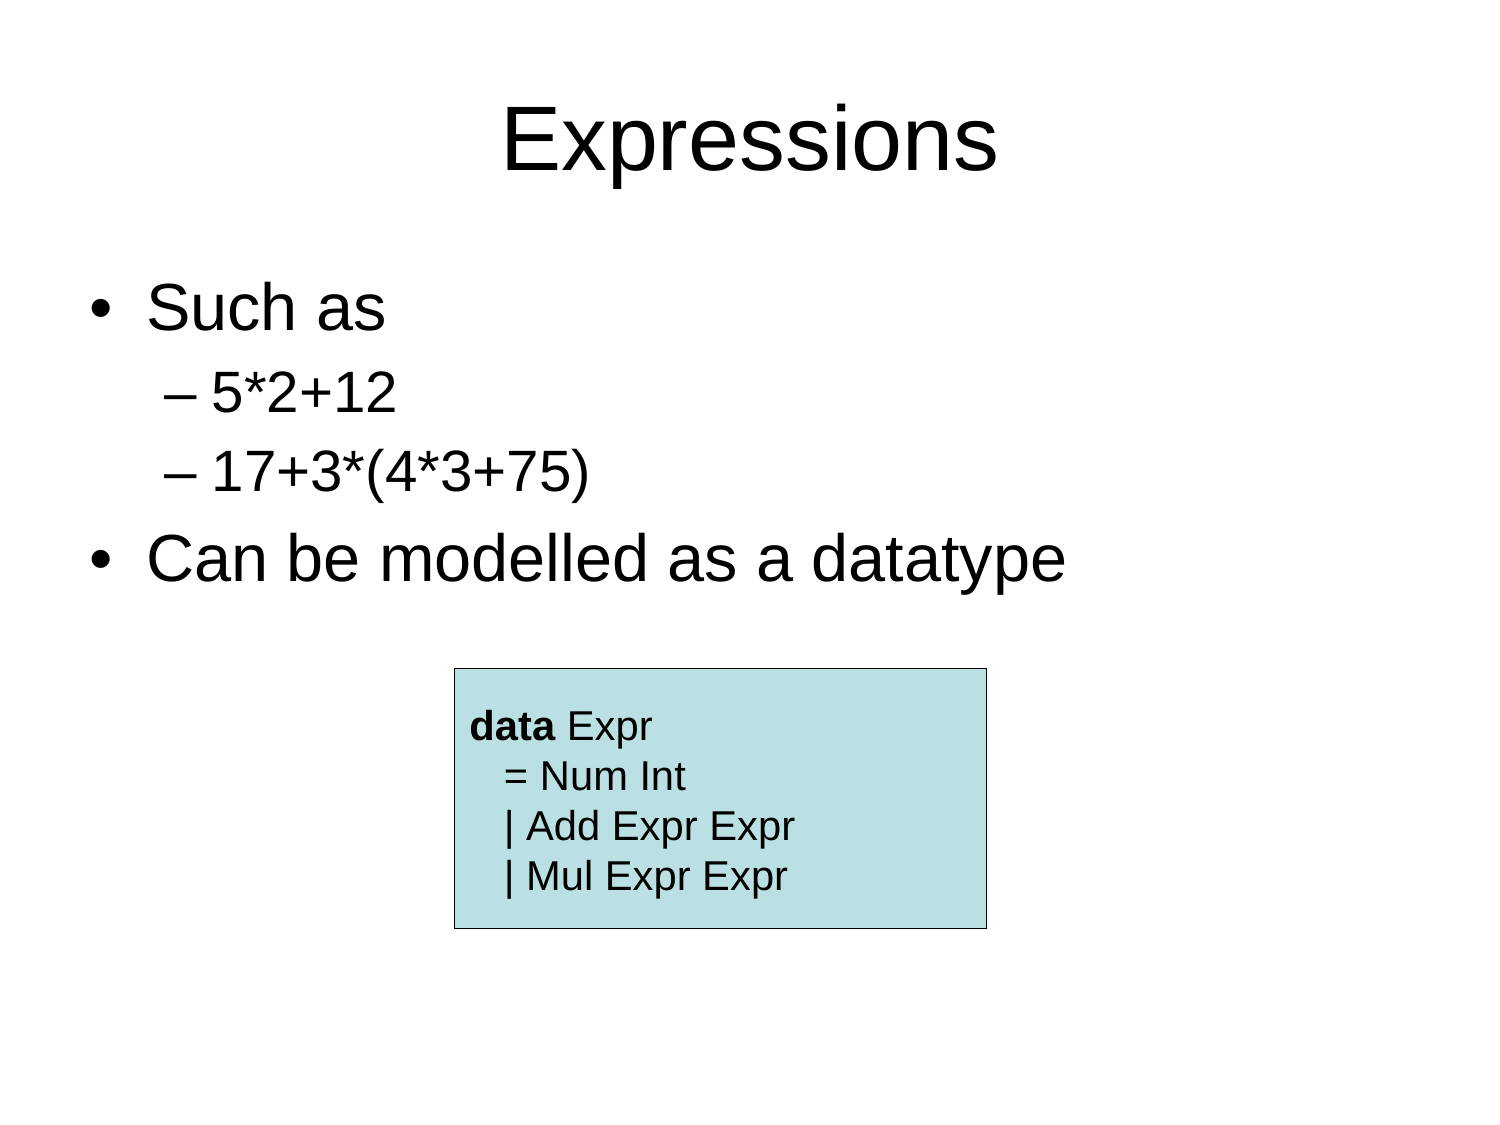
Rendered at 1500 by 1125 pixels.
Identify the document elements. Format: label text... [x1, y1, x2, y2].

list Such as 5*2+12 17+3*(4*3+75) Can be modelled as a datatype [75, 262, 1426, 1005]
text_box data Expr = Num Int | Add Expr Expr | Mul Expr Expr [454, 668, 987, 929]
title Expressions [75, 45, 1426, 233]
